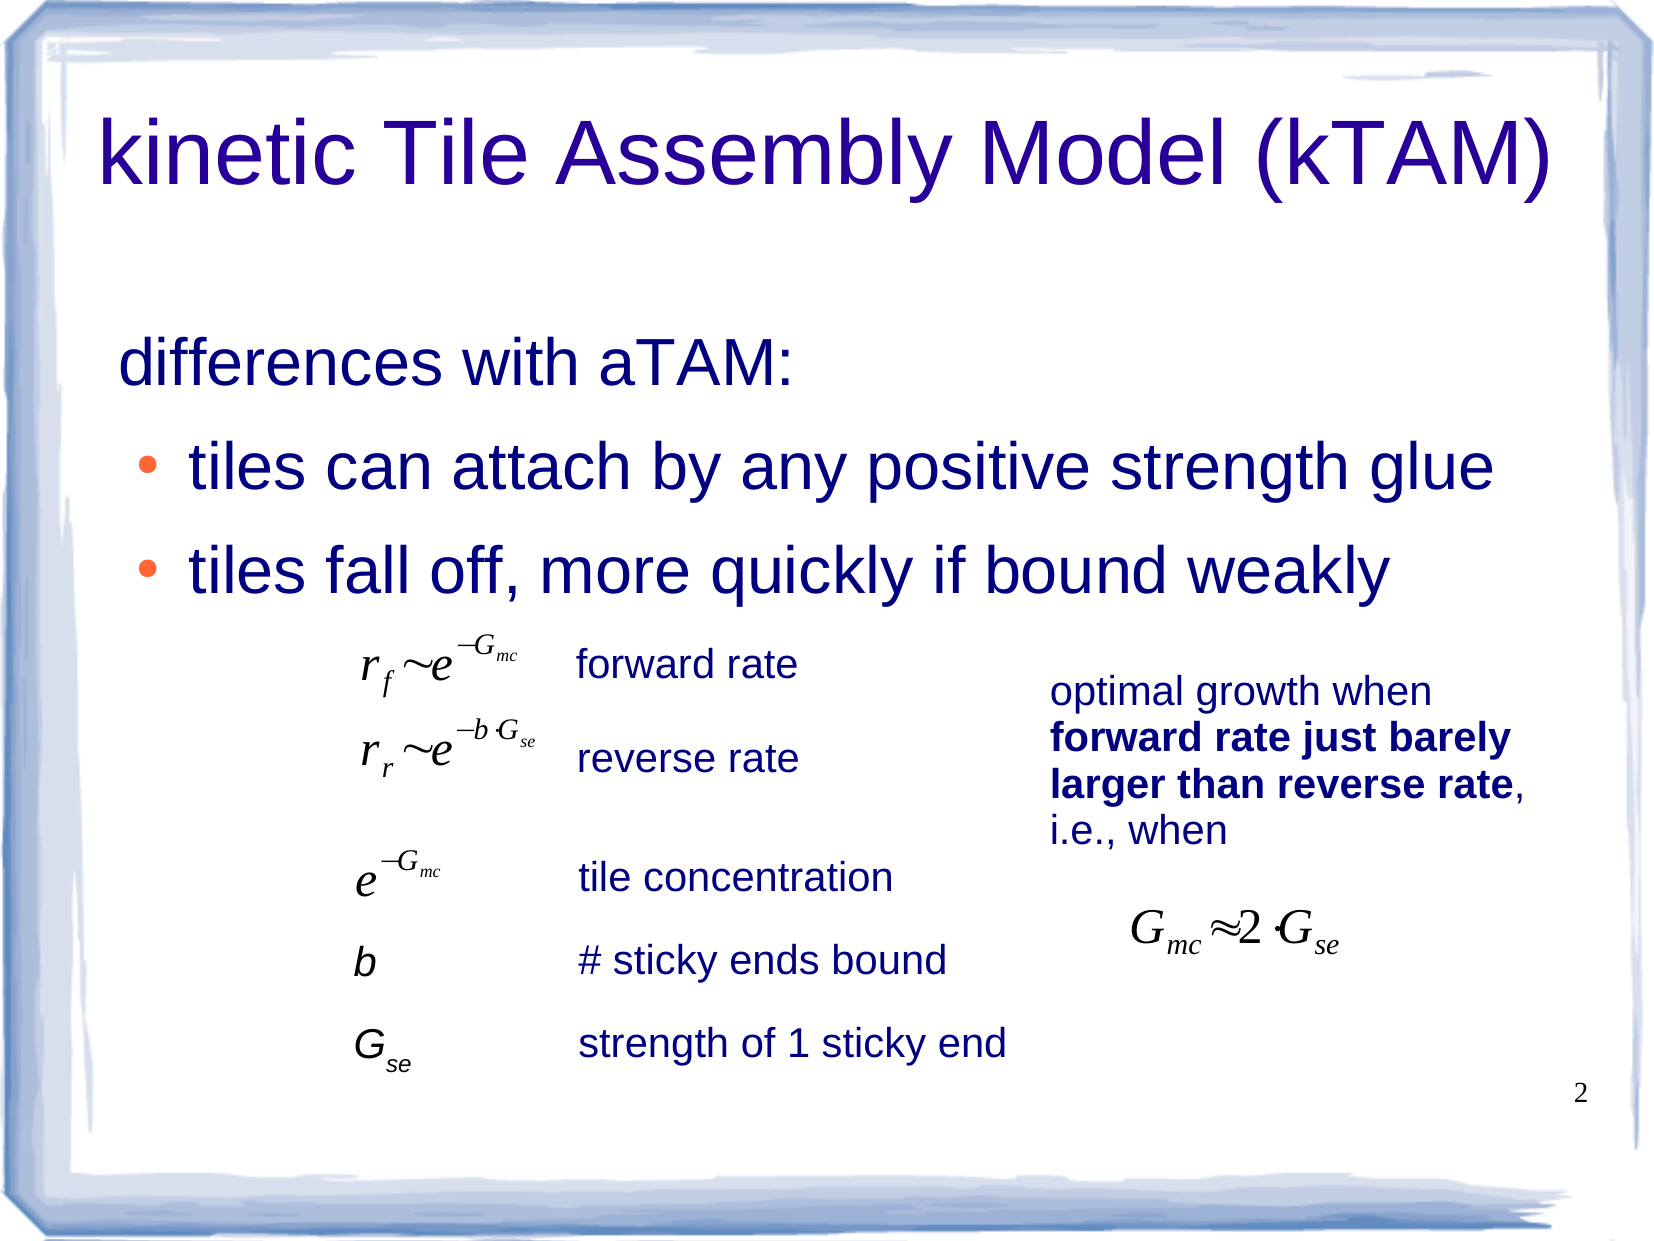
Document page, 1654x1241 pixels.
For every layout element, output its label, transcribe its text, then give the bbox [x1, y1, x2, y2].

list differences with aTAM: tiles can attach by any positive strength glue tiles fall off, more quickly if bound weakly [118, 324, 1571, 609]
chart [348, 843, 448, 908]
chart [353, 627, 524, 699]
text_box Gse [338, 1013, 452, 1086]
text_box strength of 1 sticky end [563, 1012, 1037, 1074]
text_box forward rate [561, 633, 828, 696]
title kinetic Tile Assembly Model (kTAM) [82, 49, 1571, 257]
text_box b [338, 931, 399, 993]
picture [0, 0, 1654, 1241]
chart [353, 712, 543, 784]
text_box optimal growth when forward rate just barely larger than reverse rate, i.e., when [1035, 660, 1565, 864]
text_box # sticky ends bound [563, 929, 1021, 991]
text_box reverse rate [562, 727, 829, 789]
text_box tile concentration [563, 846, 1018, 909]
chart [1122, 898, 1347, 962]
